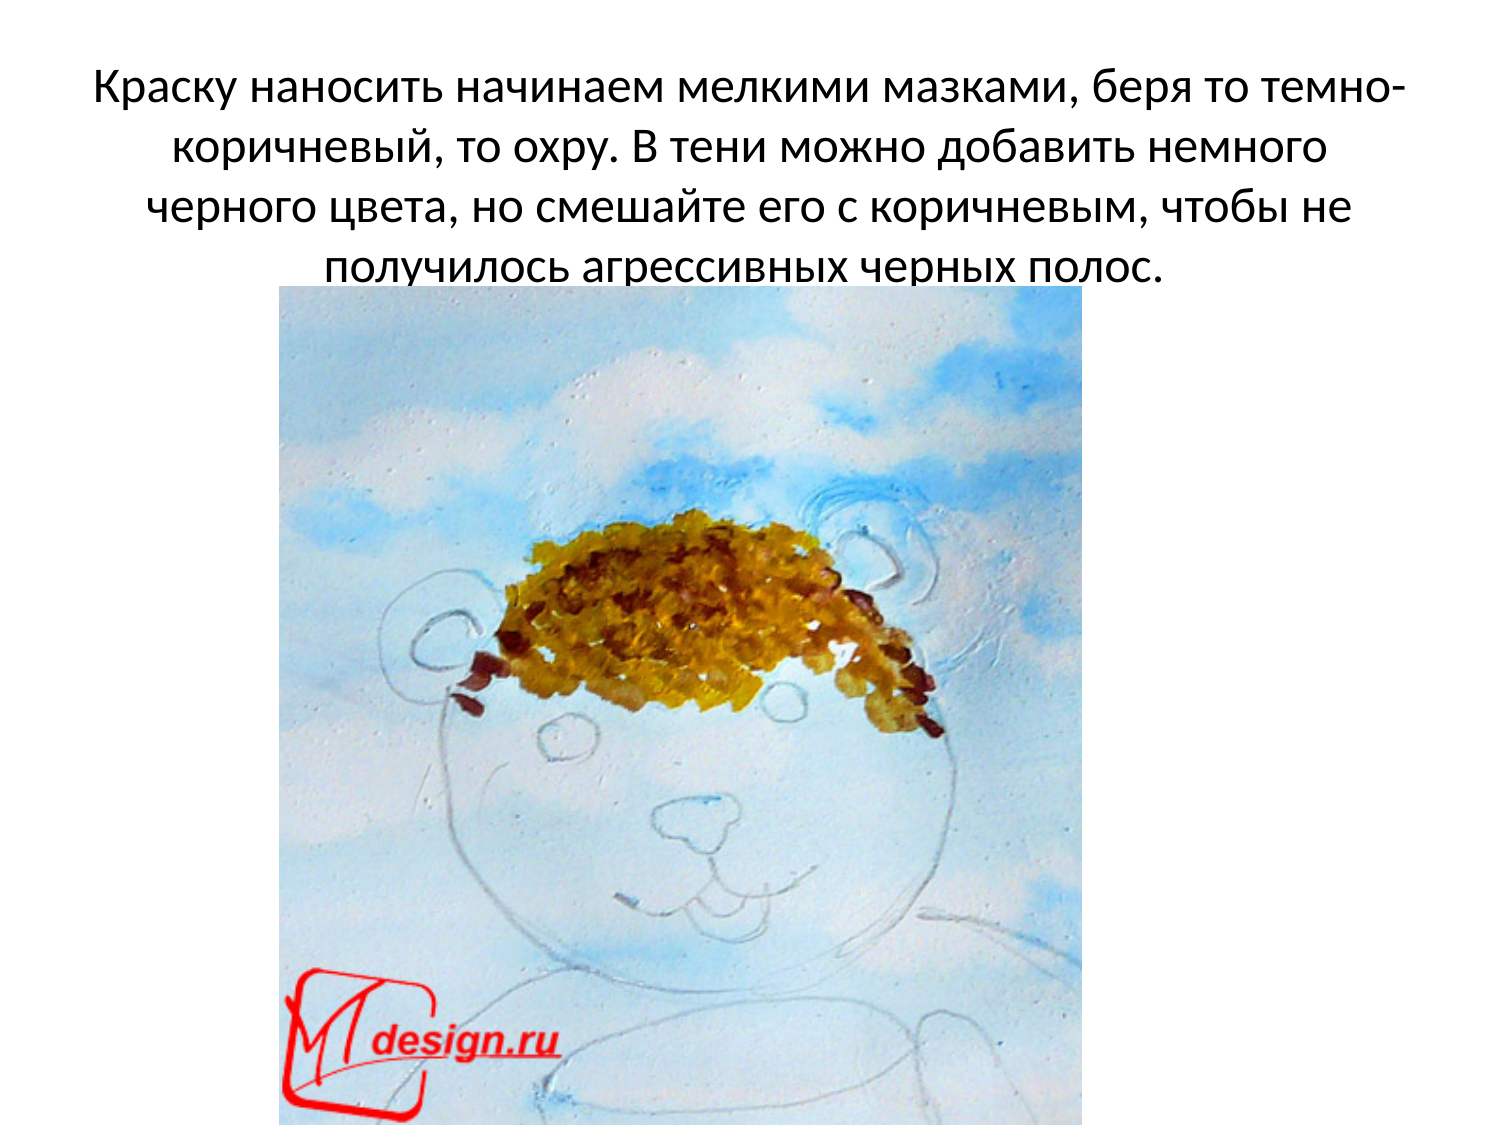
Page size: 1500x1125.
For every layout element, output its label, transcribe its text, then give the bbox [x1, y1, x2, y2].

picture [279, 286, 1082, 1125]
title Краску наносить начинаем мелкими мазками, беря то темно-коричневый, то охру. В тени можно добавить немного черного цвета, но смешайте его с коричневым, чтобы не получилось агрессивных черных полос. [75, 45, 1425, 233]
